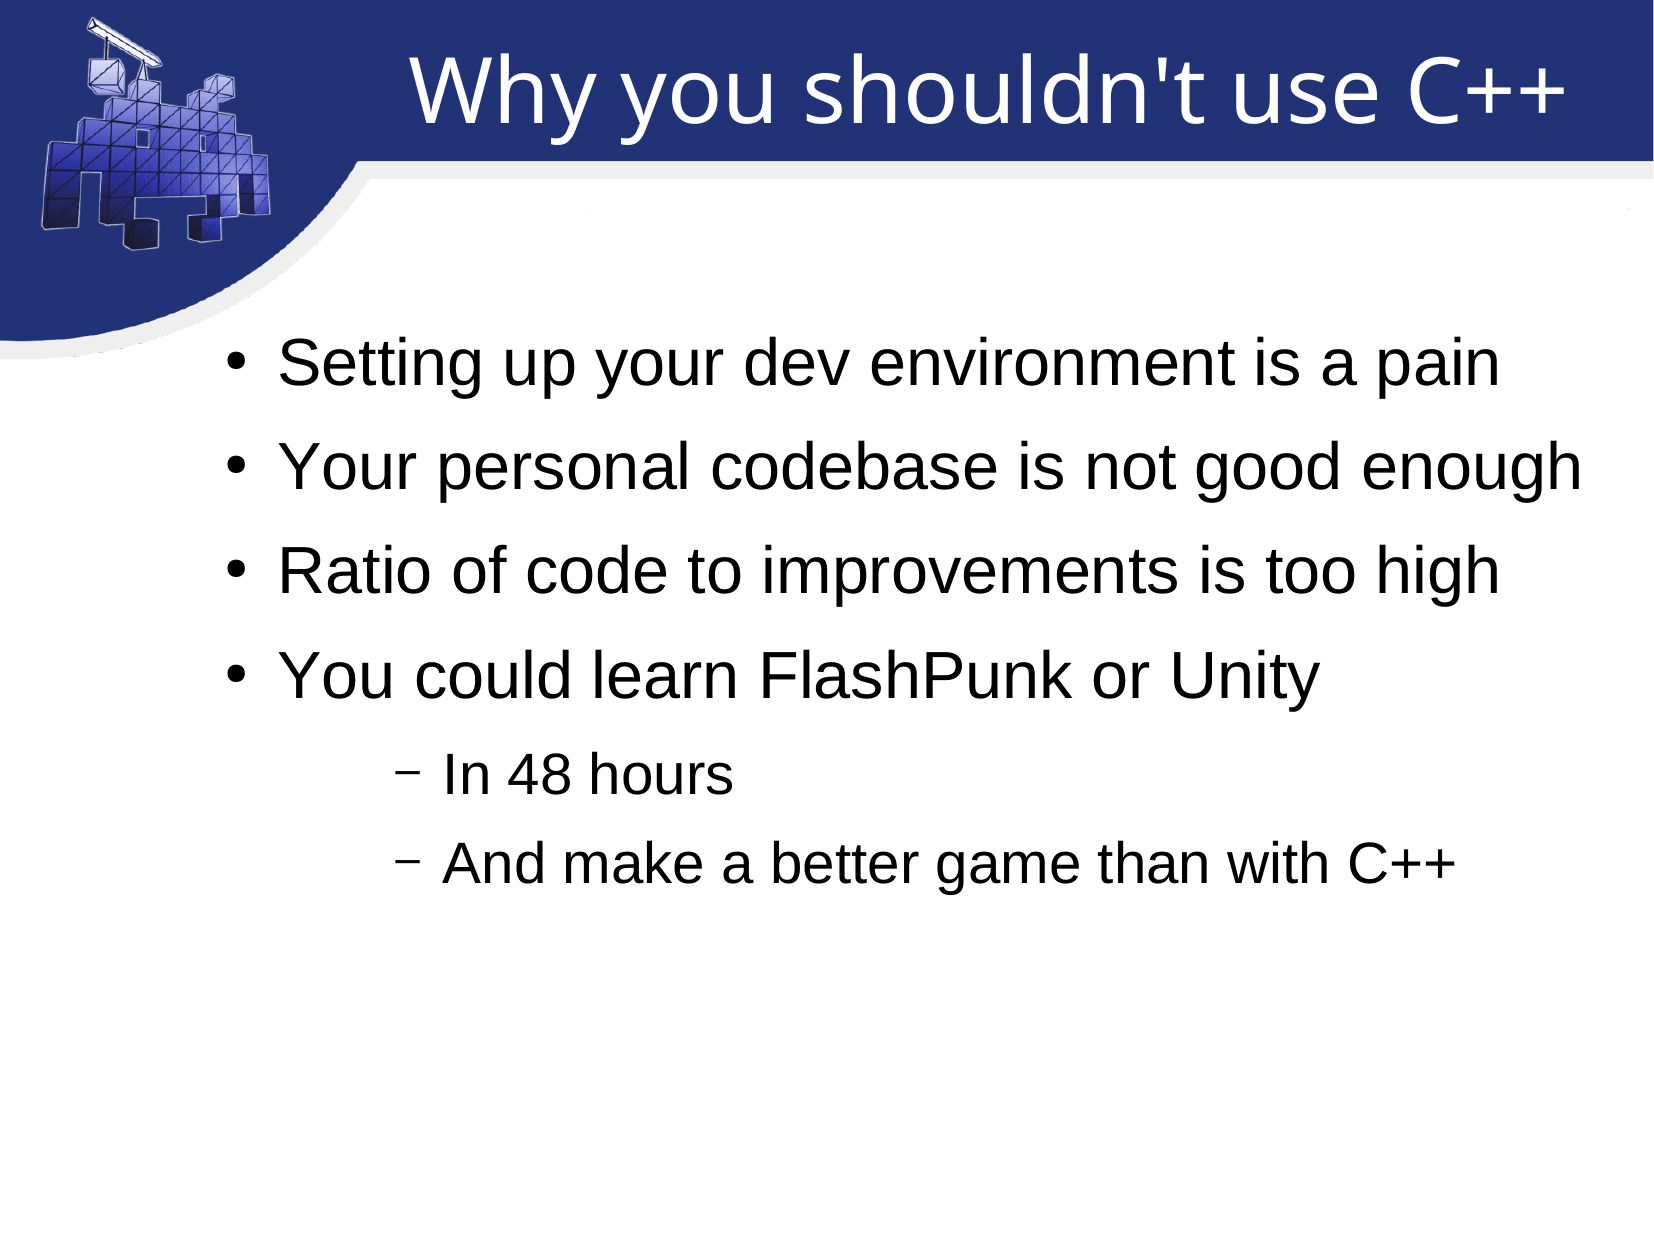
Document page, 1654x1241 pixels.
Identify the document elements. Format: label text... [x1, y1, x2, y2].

title Why you shouldn't use C++ [354, 35, 1625, 142]
picture [0, 0, 1654, 443]
list Setting up your dev environment is a pain Your personal codebase is not good enough Ratio of code to improvements is too high You could learn FlashPunk or Unity In 48 hours And make a better game than with C++ [206, 324, 1595, 1078]
